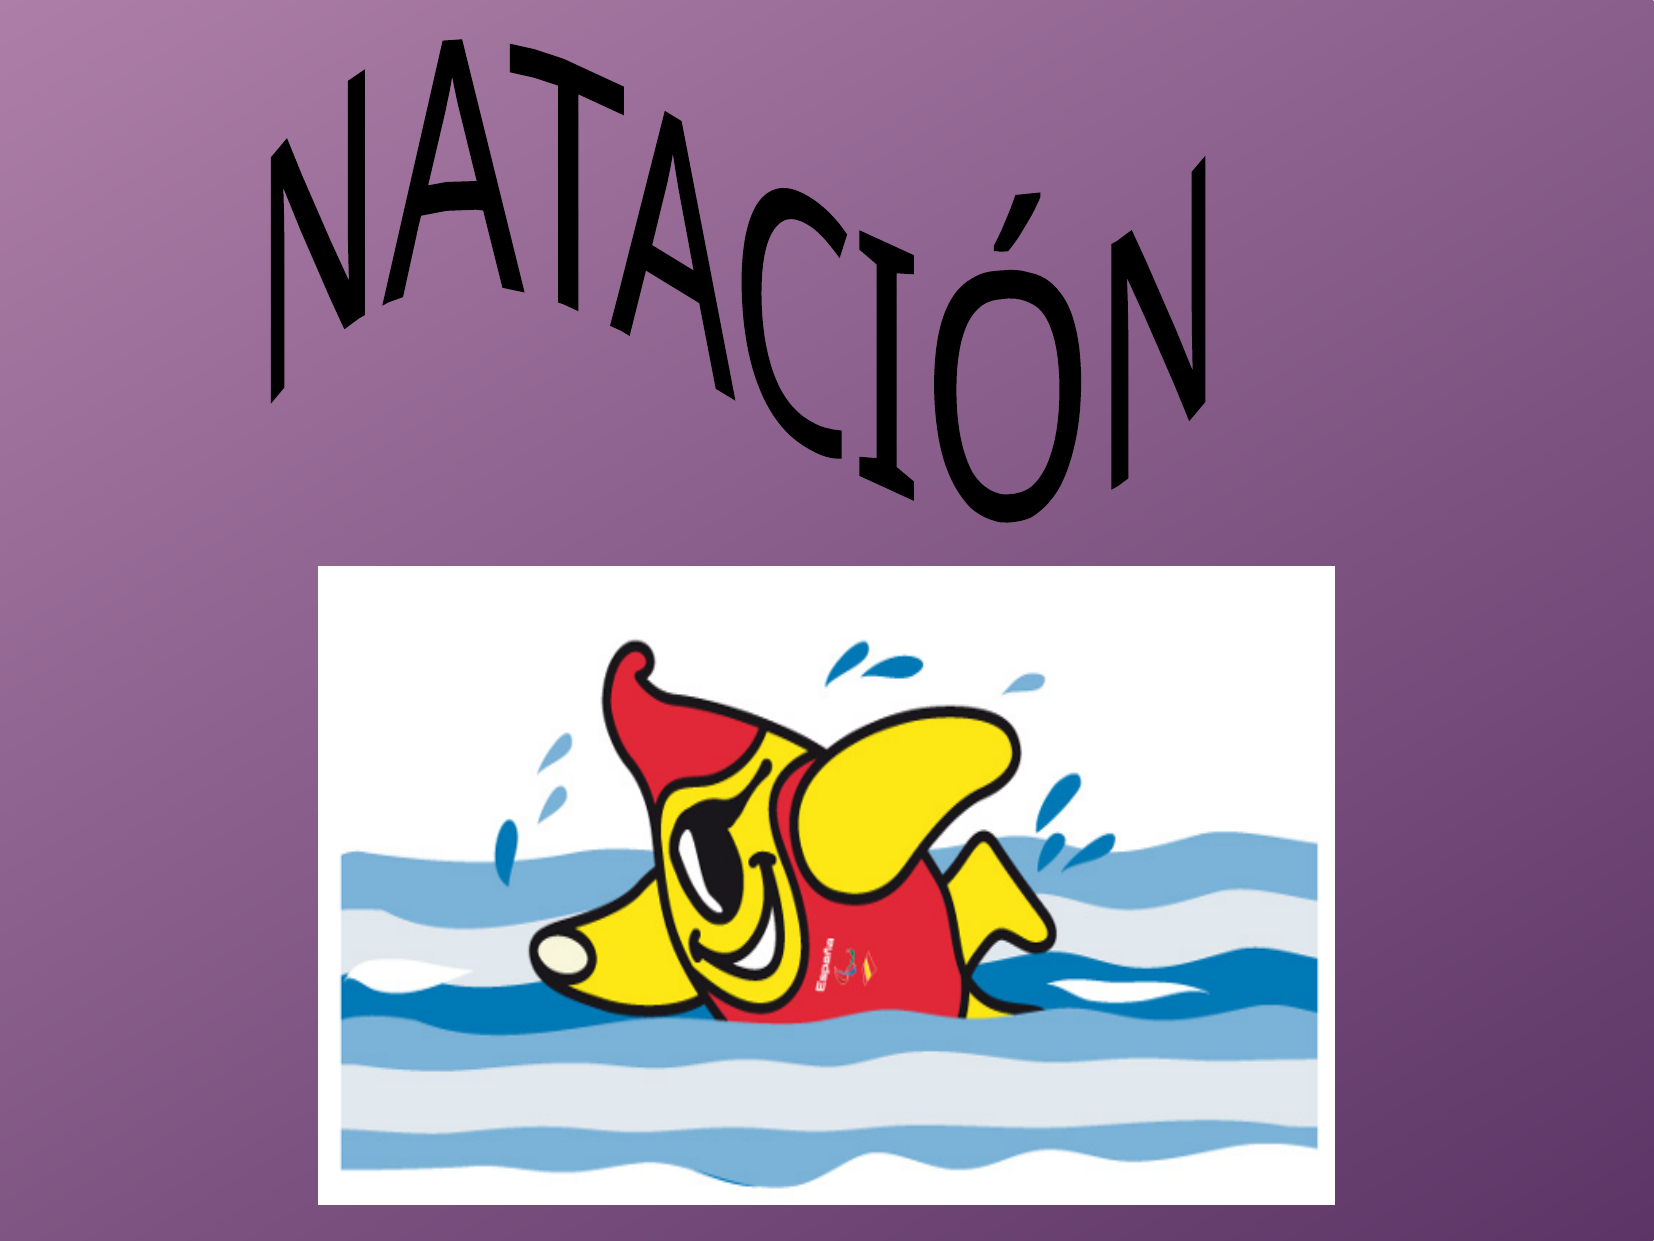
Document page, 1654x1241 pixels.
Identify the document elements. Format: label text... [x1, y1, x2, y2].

text_box NATACIÓN [510, 44, 624, 310]
text_box NATACIÓN [1112, 157, 1205, 489]
text_box NATACIÓN [994, 193, 1040, 251]
picture [318, 566, 1335, 1205]
text_box NATACIÓN [860, 231, 914, 500]
text_box NATACIÓN [610, 112, 735, 400]
text_box NATACIÓN [271, 70, 365, 402]
text_box NATACIÓN [742, 188, 847, 458]
text_box NATACIÓN [383, 40, 524, 305]
text_box NATACIÓN [934, 270, 1081, 522]
